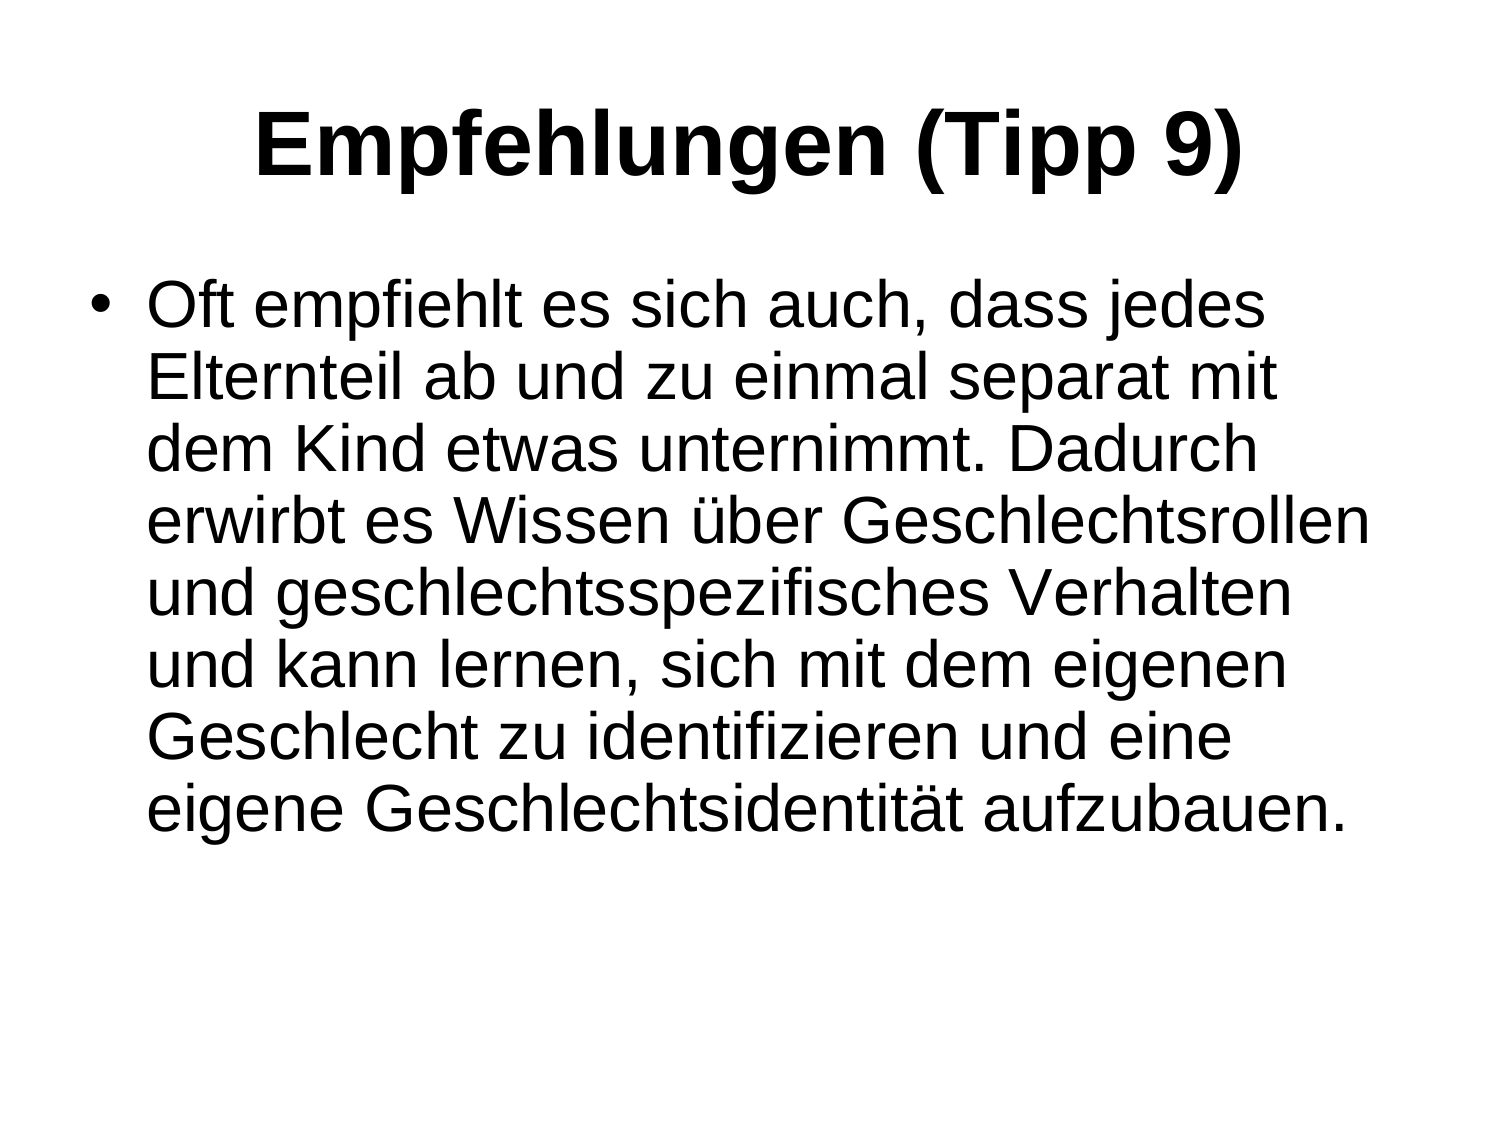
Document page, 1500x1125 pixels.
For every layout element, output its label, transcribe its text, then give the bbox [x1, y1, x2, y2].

list Oft empfiehlt es sich auch, dass jedes Elternteil ab und zu einmal separat mit dem Kind etwas unternimmt. Dadurch erwirbt es Wissen über Geschlechtsrollen und geschlechtsspezifisches Verhalten und kann lernen, sich mit dem eigenen Geschlecht zu identifizieren und eine eigene Geschlechtsidentität aufzubauen. [75, 262, 1426, 1005]
title Empfehlungen (Tipp 9) [75, 45, 1426, 233]
